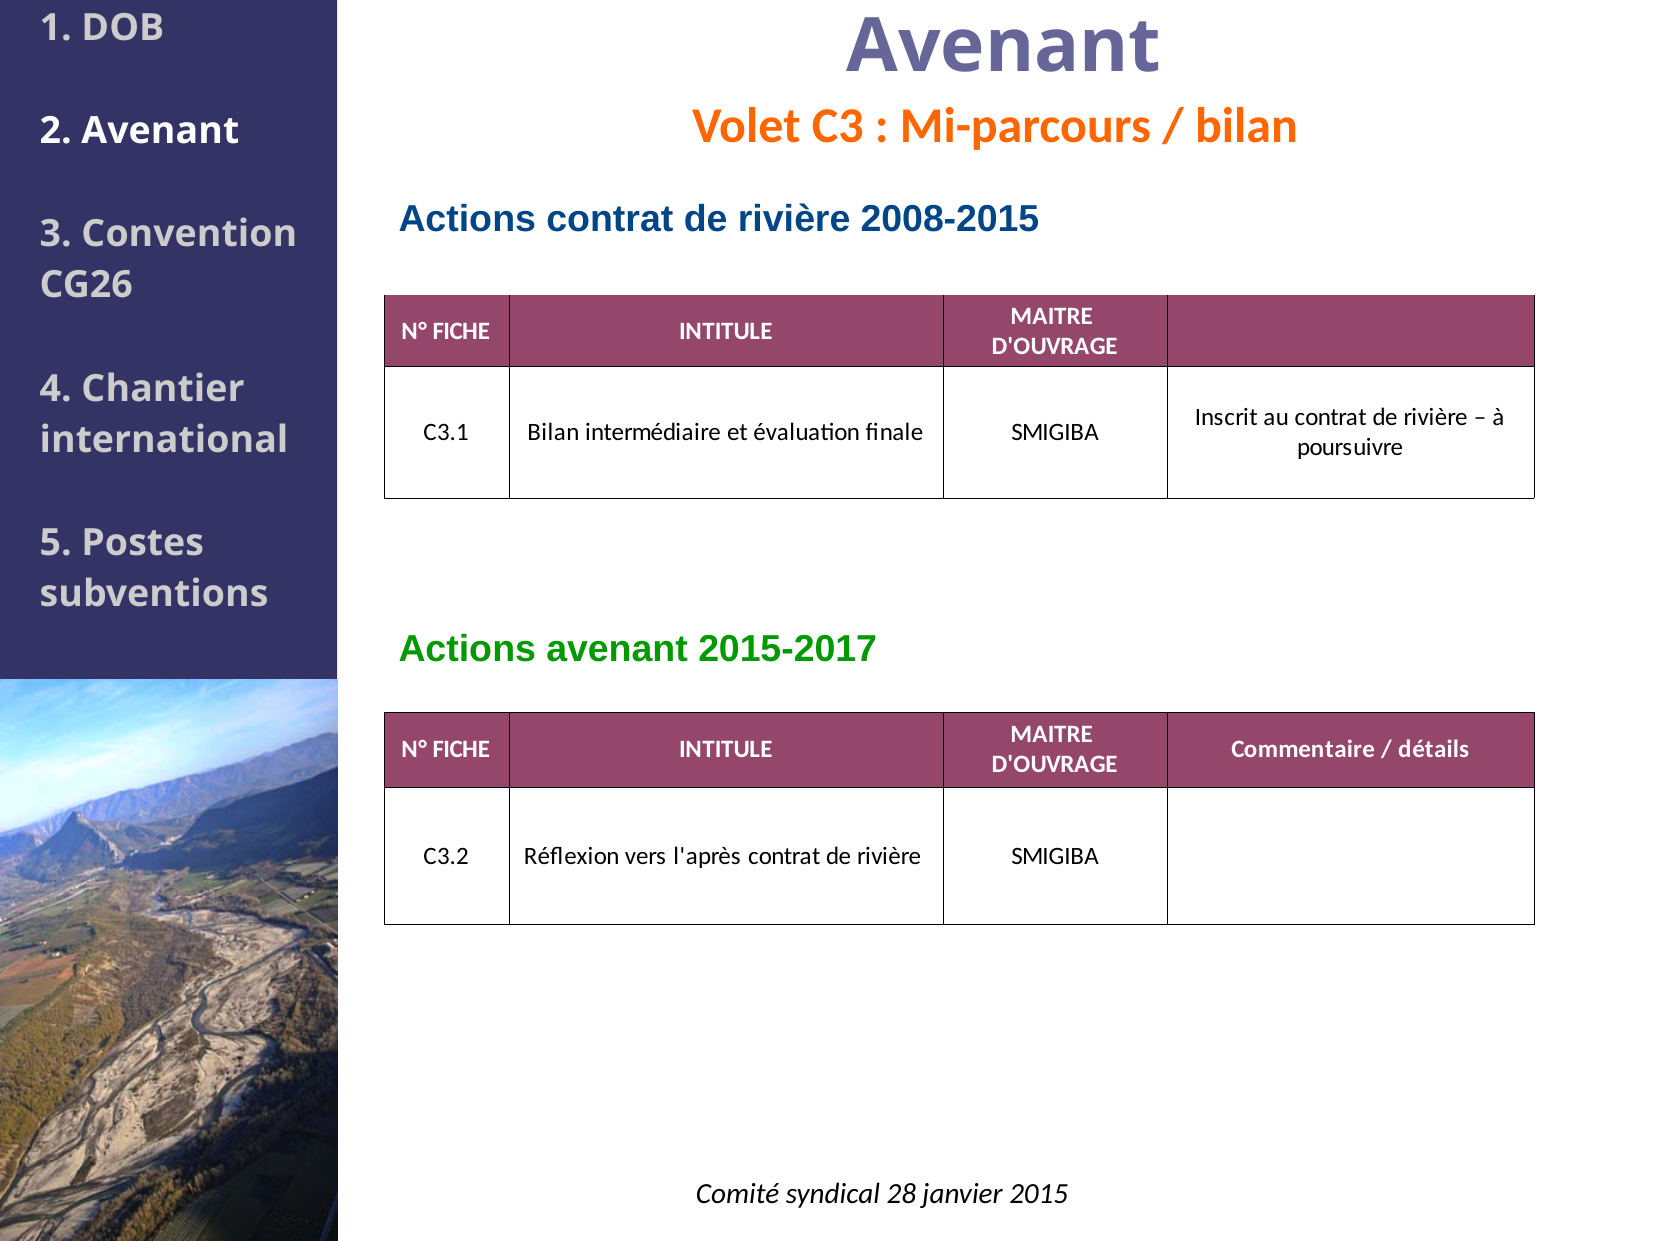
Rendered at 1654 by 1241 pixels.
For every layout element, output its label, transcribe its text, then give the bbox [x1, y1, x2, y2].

text_box Actions contrat de rivière 2008-2015 [383, 190, 1182, 290]
picture [383, 711, 1537, 928]
text_box 1. DOB 2. Avenant 3. Convention CG26 4. Chantier international 5. Postes subventions 6. Natura [0, 0, 338, 679]
text_box Avenant [324, 0, 1654, 242]
text_box Volet C3 : Mi-parcours / bilan [360, 97, 1630, 1146]
text_box Actions avenant 2015-2017 [383, 620, 1182, 711]
picture [383, 295, 1537, 500]
picture [0, 679, 338, 1241]
